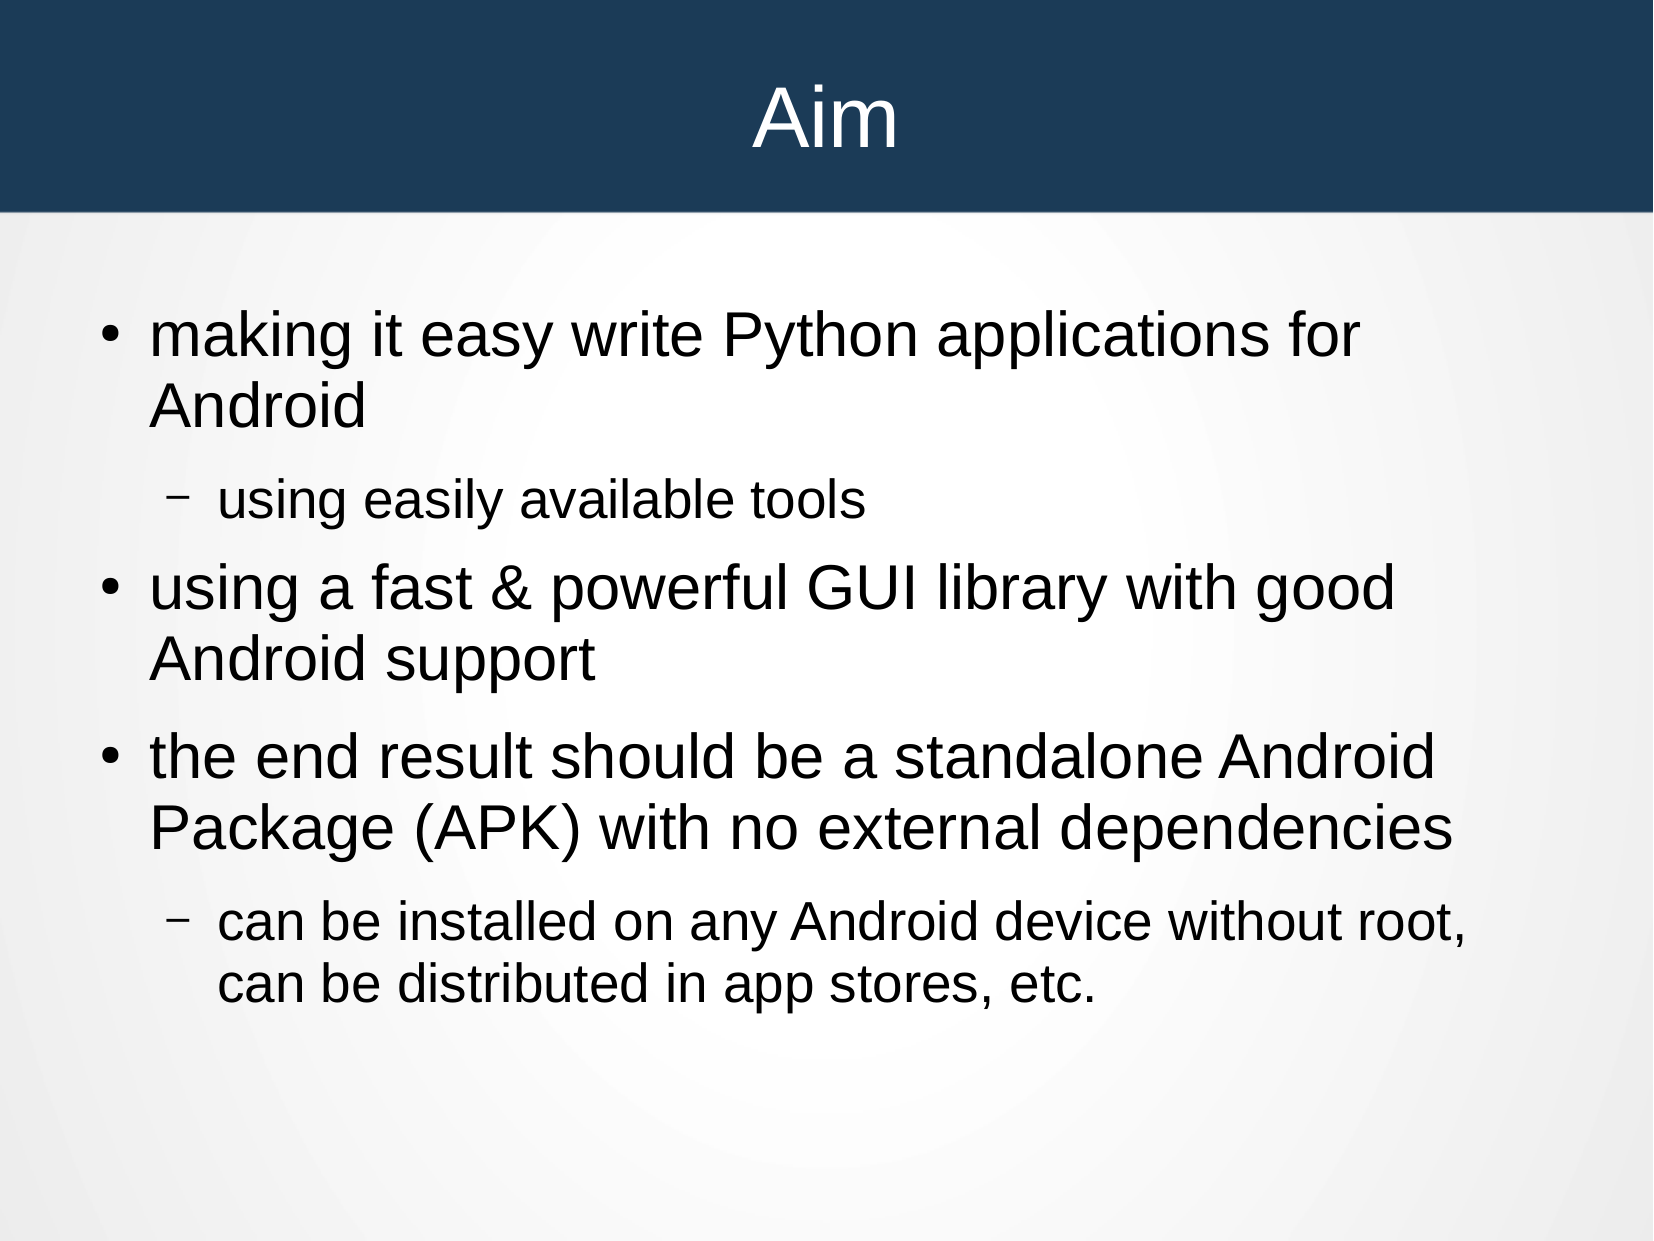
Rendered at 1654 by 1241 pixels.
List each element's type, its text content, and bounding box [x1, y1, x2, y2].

picture [0, 0, 1653, 1241]
title Aim [82, 47, 1571, 189]
list making it easy write Python applications for Android using easily available tools using a fast & powerful GUI library with good Android support the end result should be a standalone Android Package (APK) with no external dependencies can be installed on any Android device without root, can be distributed in app stores, etc. [82, 299, 1571, 1019]
